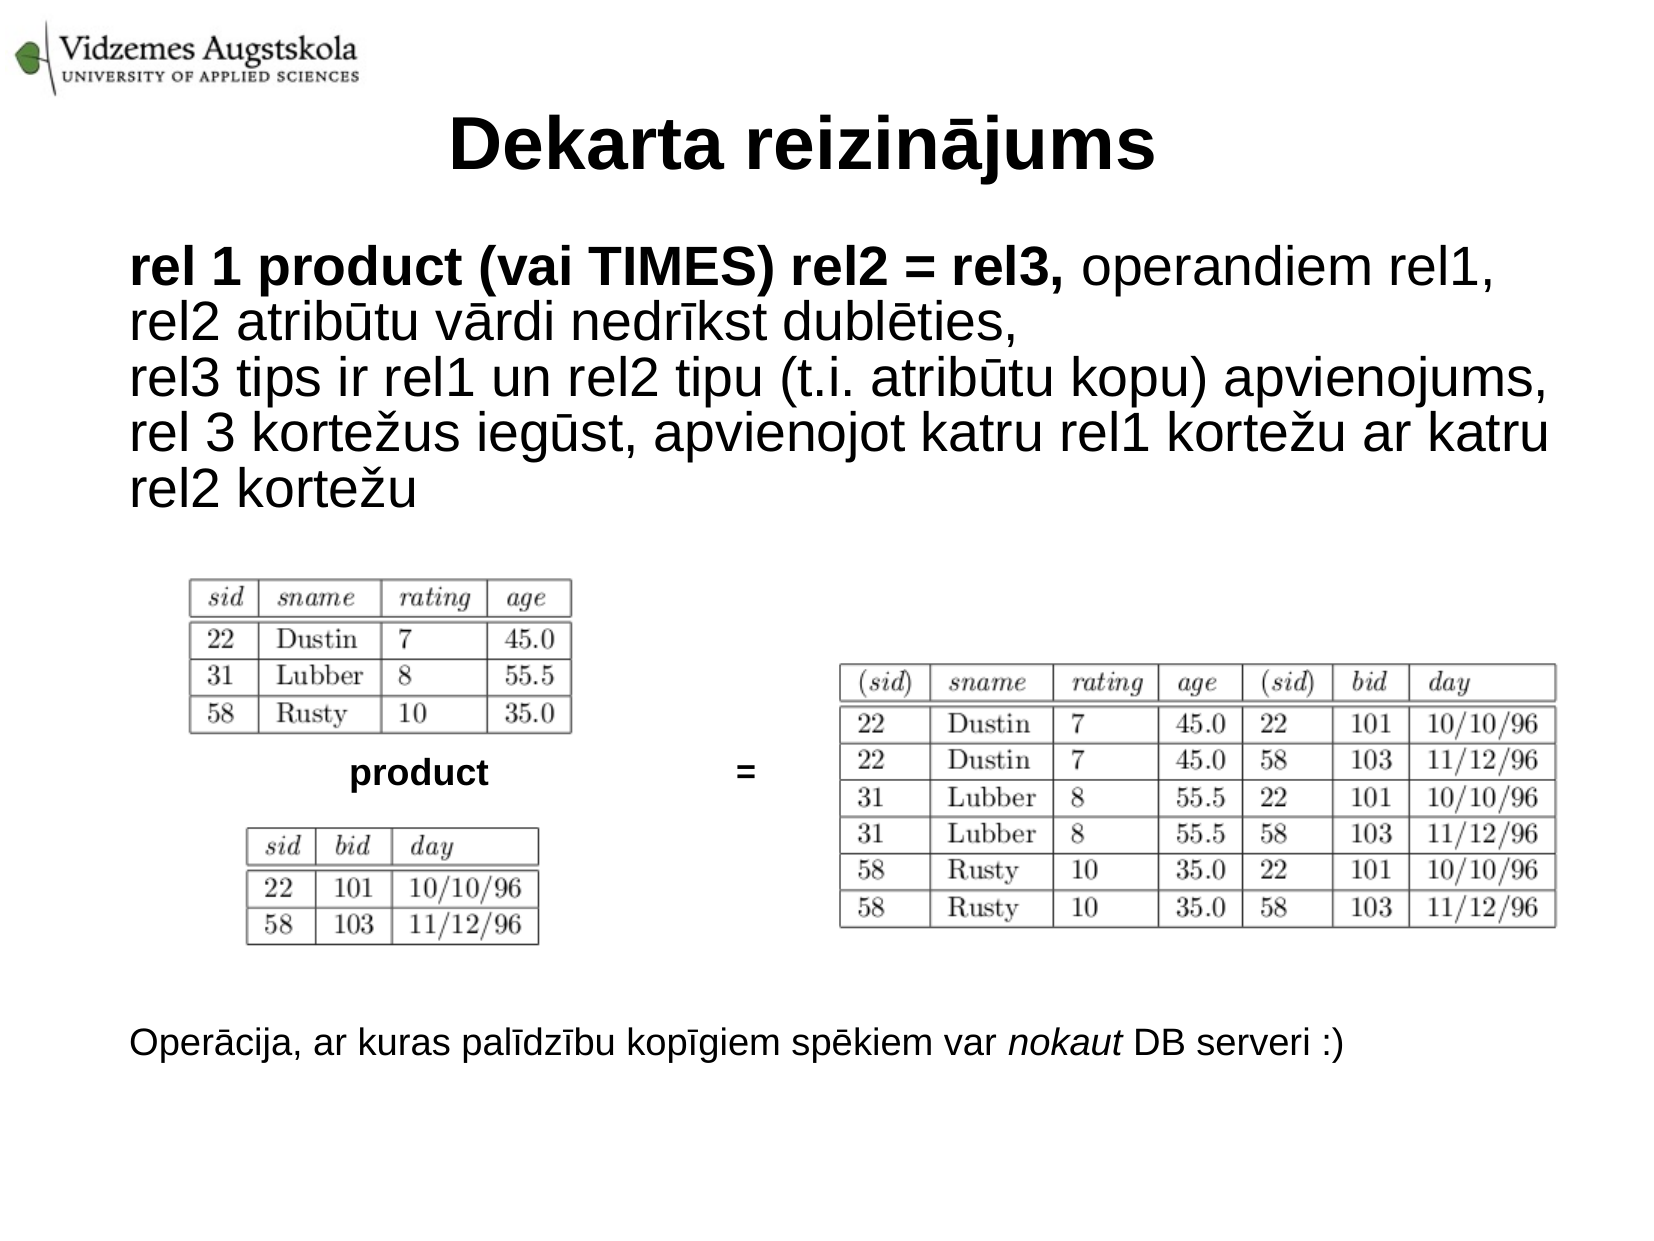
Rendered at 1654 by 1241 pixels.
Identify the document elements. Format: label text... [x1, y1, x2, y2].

text_box product [334, 744, 504, 801]
list rel 1 product (vai TIMES) rel2 = rel3, operandiem rel1, rel2 atribūtu vārdi nedrīkst dublēties, rel3 tips ir rel1 un rel2 tipu (t.i. atribūtu kopu) apvienojums, rel 3 kortežus iegūst, apvienojot katru rel1 kortežu ar katru rel2 kortežu Operācija, ar kuras palīdzību kopīgiem spēkiem var nokaut DB serveri :) [82, 236, 1569, 1107]
picture [240, 820, 544, 950]
title Dekarta reizinājums [94, 103, 1512, 188]
text_box = [685, 750, 780, 792]
picture [5, 2, 368, 113]
picture [183, 571, 577, 745]
picture [832, 656, 1565, 939]
